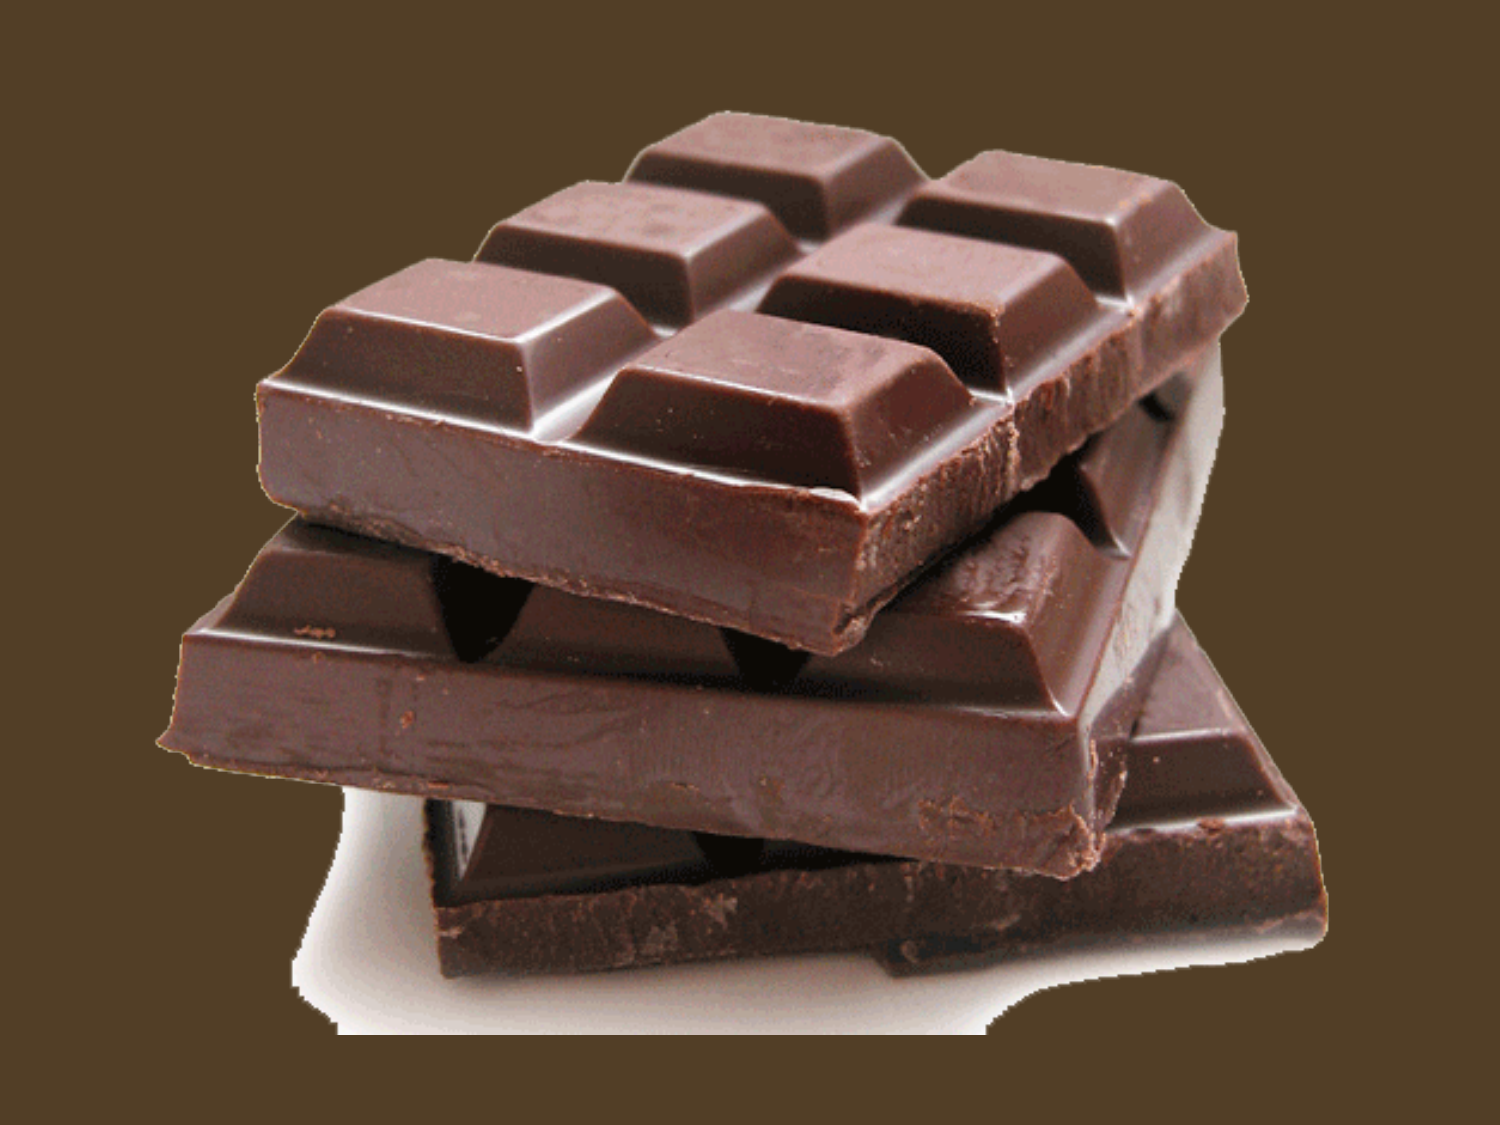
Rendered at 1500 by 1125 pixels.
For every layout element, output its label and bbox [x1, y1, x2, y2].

picture [147, 78, 1343, 1035]
